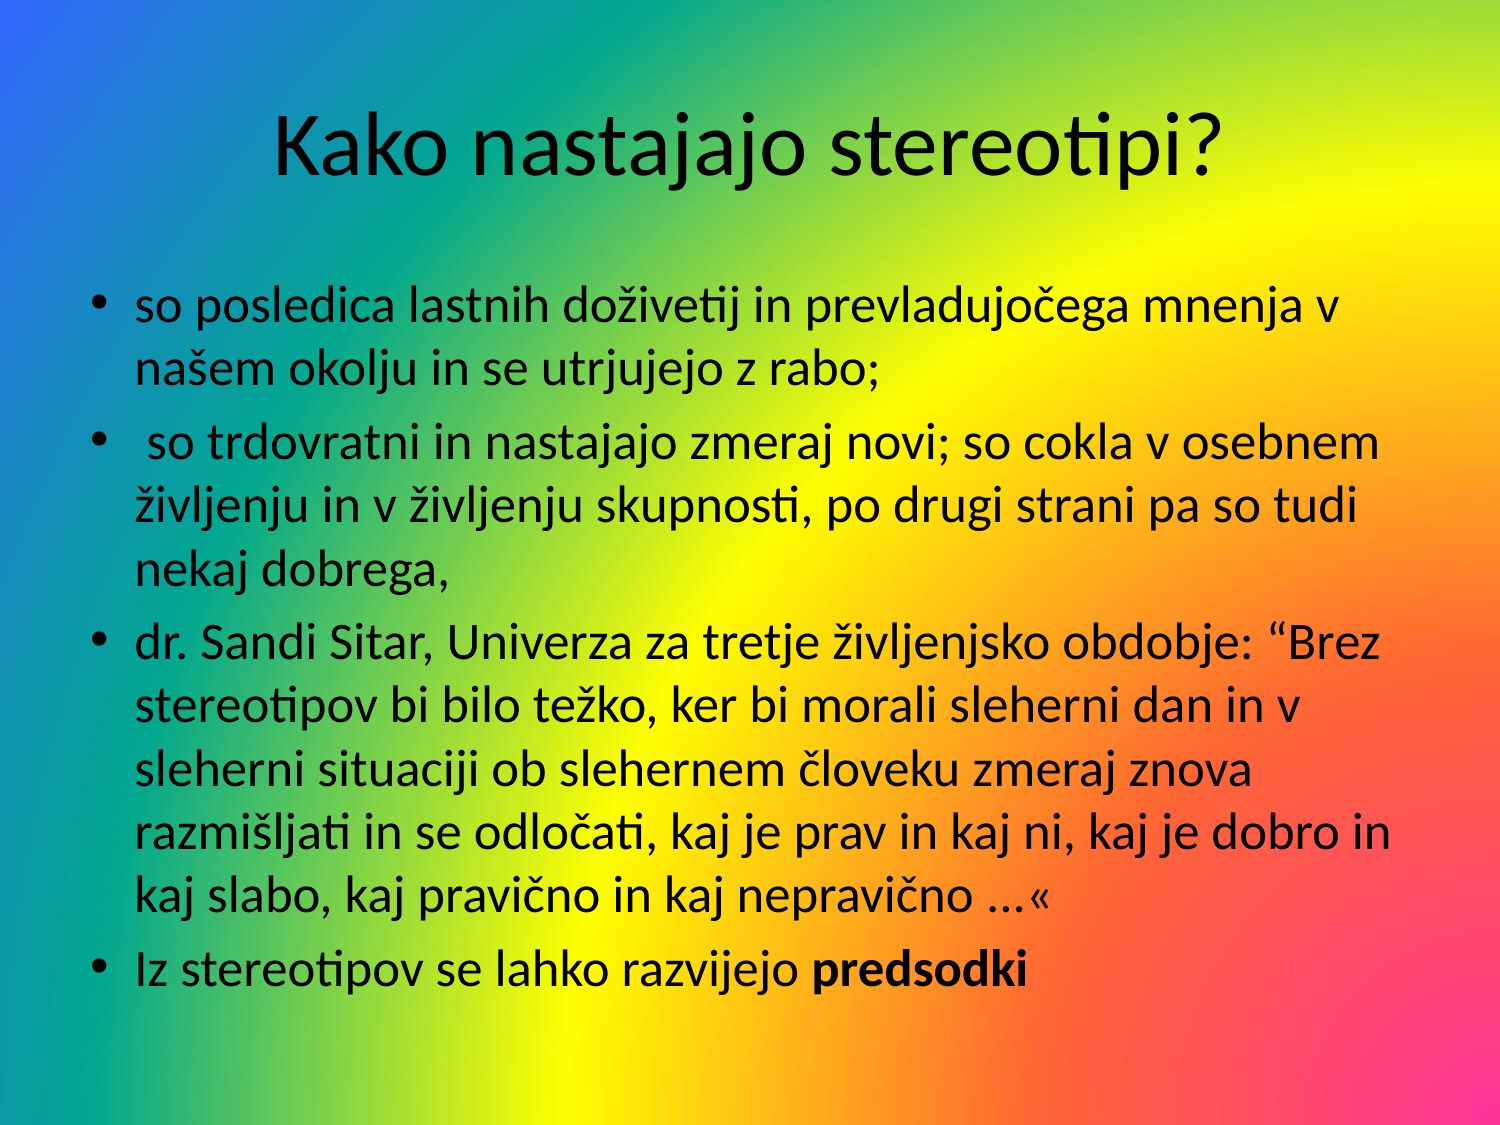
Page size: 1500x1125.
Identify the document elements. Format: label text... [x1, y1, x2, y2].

list so posledica lastnih doživetij in prevladujočega mnenja v našem okolju in se utrjujejo z rabo; so trdovratni in nastajajo zmeraj novi; so cokla v osebnem življenju in v življenju skupnosti, po drugi strani pa so tudi nekaj dobrega, dr. Sandi Sitar, Univerza za tretje življenjsko obdobje: “Brez stereotipov bi bilo težko, ker bi morali sleherni dan in v sleherni situaciji ob slehernem človeku zmeraj znova razmišljati in se odločati, kaj je prav in kaj ni, kaj je dobro in kaj slabo, kaj pravično in kaj nepravično ...« Iz stereotipov se lahko razvijejo predsodki [75, 262, 1425, 1005]
picture [0, 0, 1500, 1125]
title Kako nastajajo stereotipi? [75, 45, 1425, 233]
